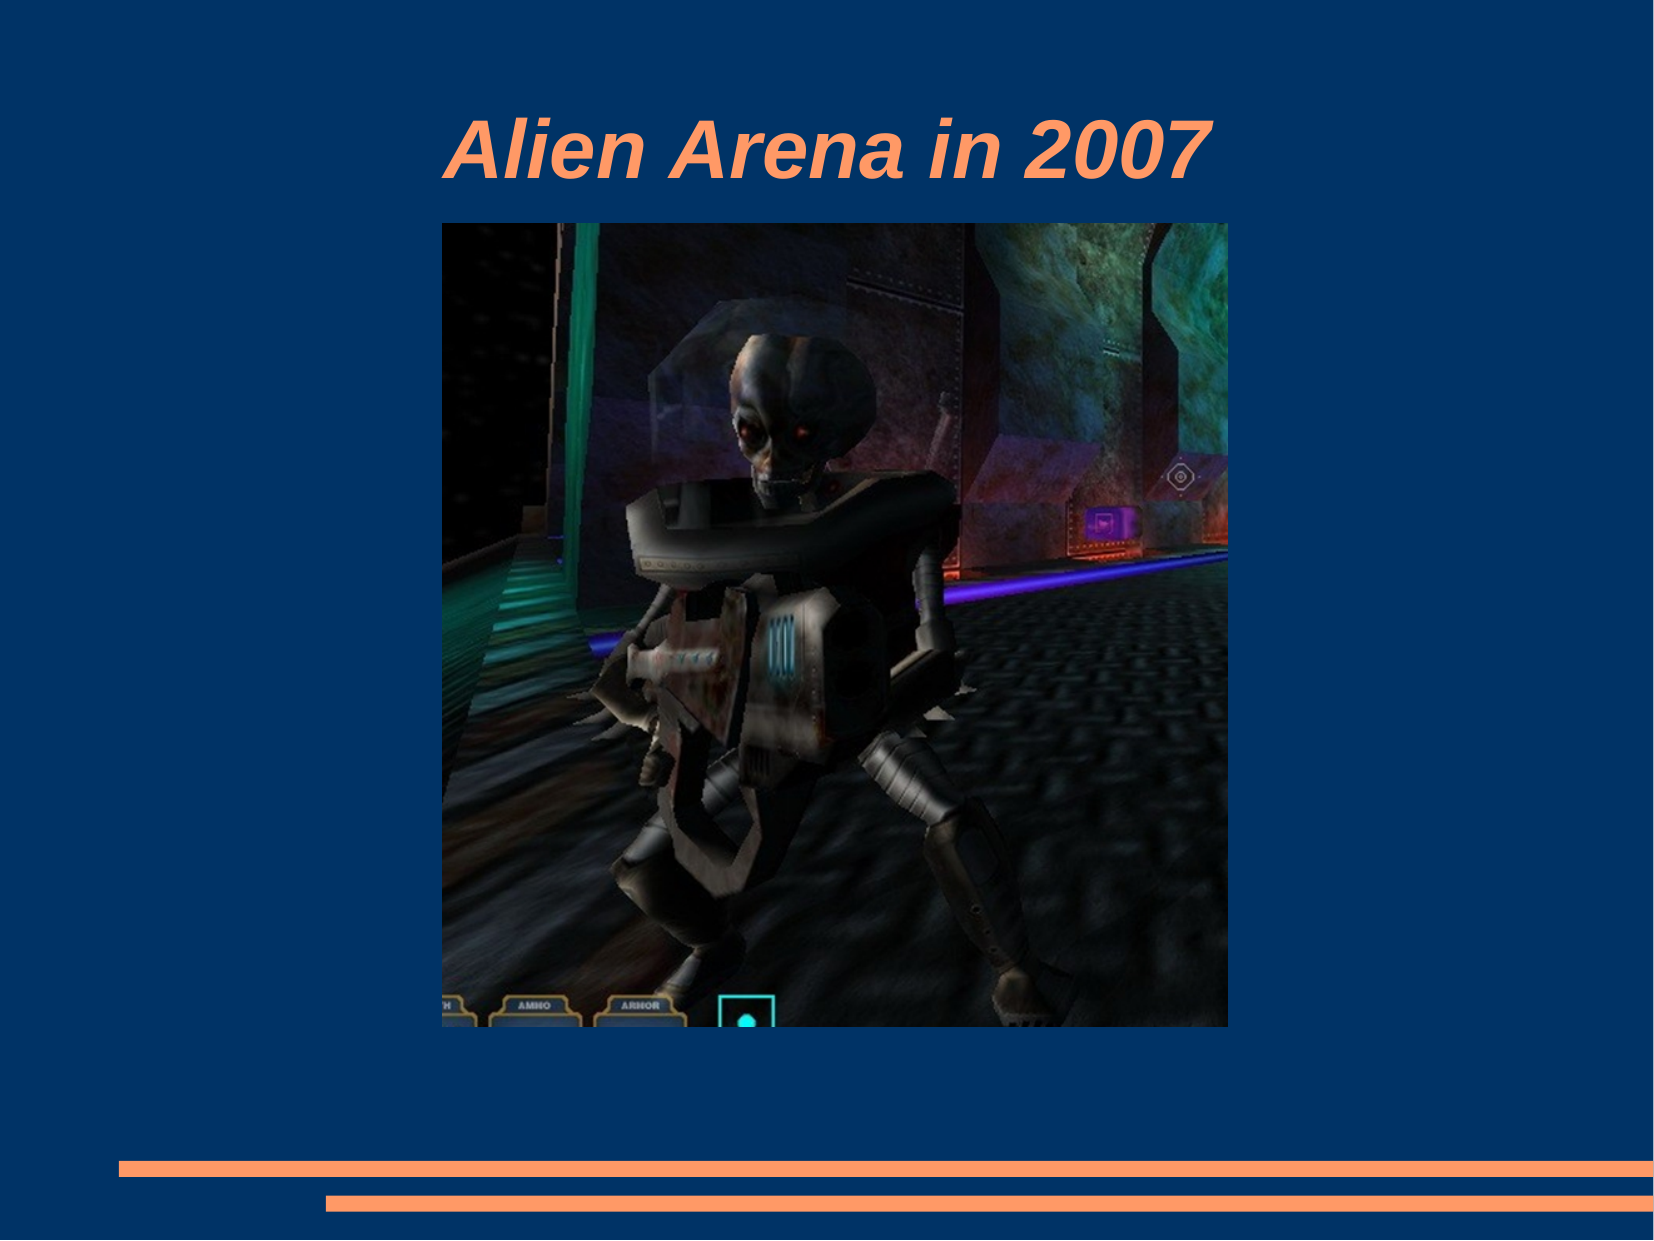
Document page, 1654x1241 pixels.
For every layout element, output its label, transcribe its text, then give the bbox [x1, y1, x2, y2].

title Alien Arena in 2007 [121, 46, 1534, 254]
picture [442, 223, 1228, 1027]
